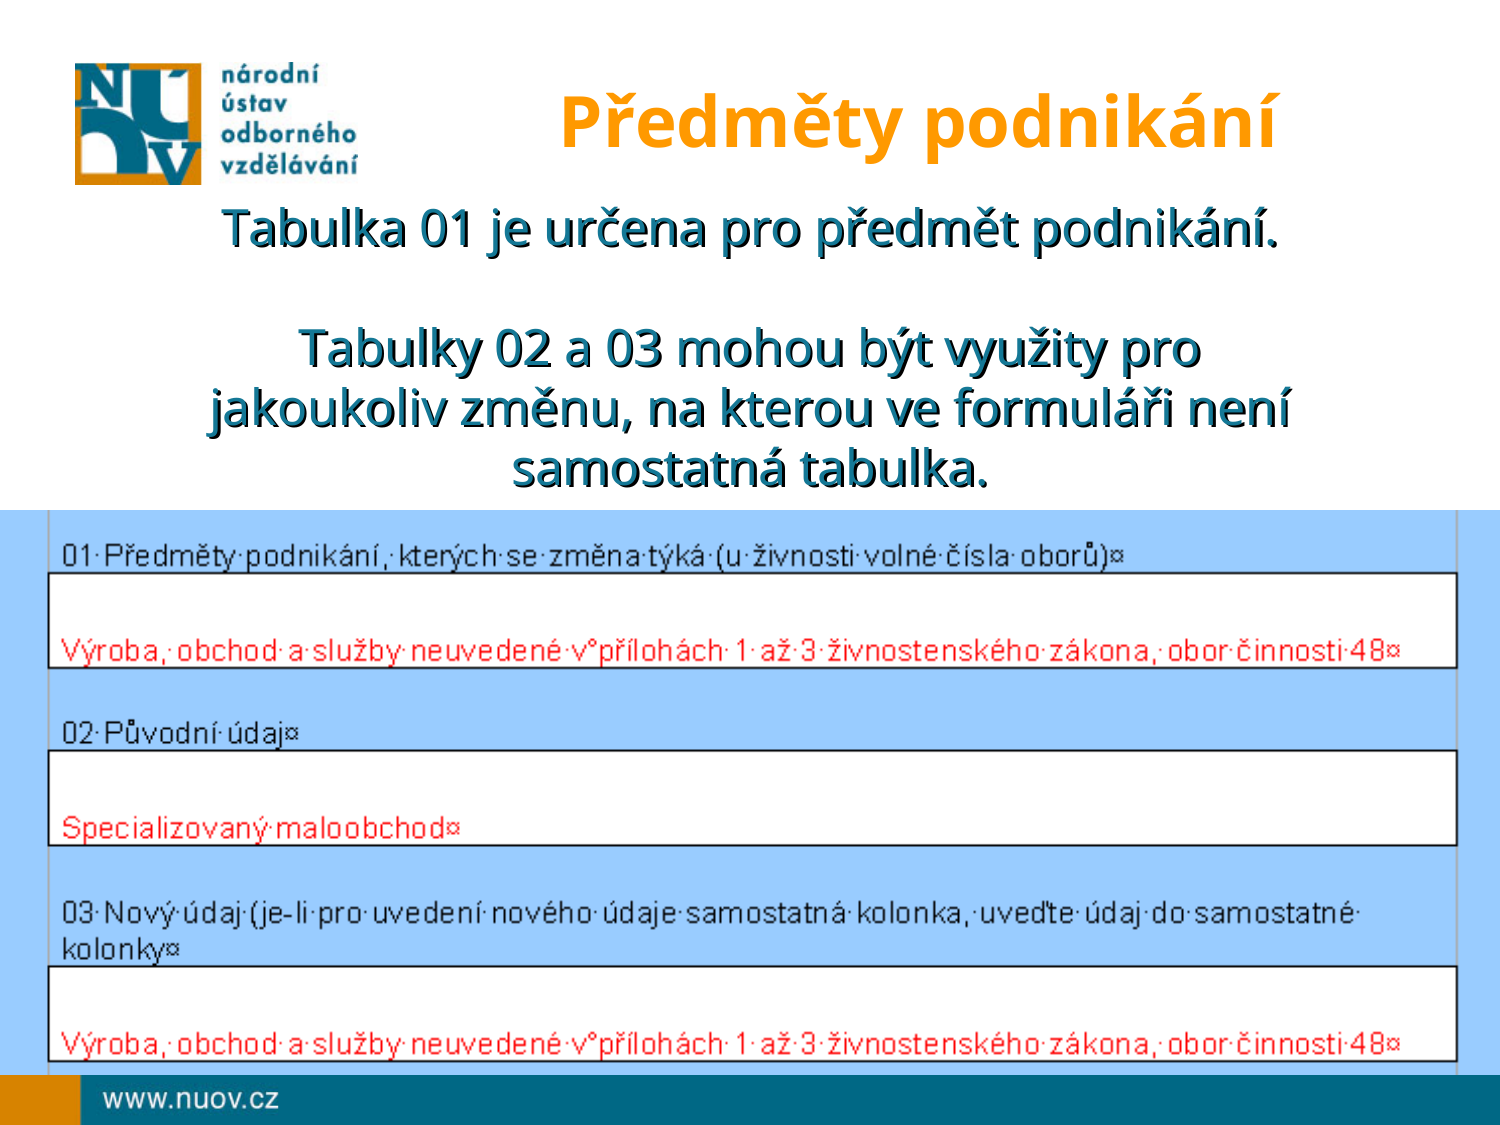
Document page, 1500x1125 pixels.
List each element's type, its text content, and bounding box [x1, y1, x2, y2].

picture [0, 510, 1500, 1075]
title Předměty podnikání [412, 62, 1425, 175]
text_box [75, 62, 358, 185]
text_box Tabulka 01 je určena pro předmět podnikání. Tabulky 02 a 03 mohou být využity pro jakoukoliv změnu, na kterou ve formuláři není samostatná tabulka. [162, 187, 1338, 503]
text_box [0, 1075, 1500, 1125]
